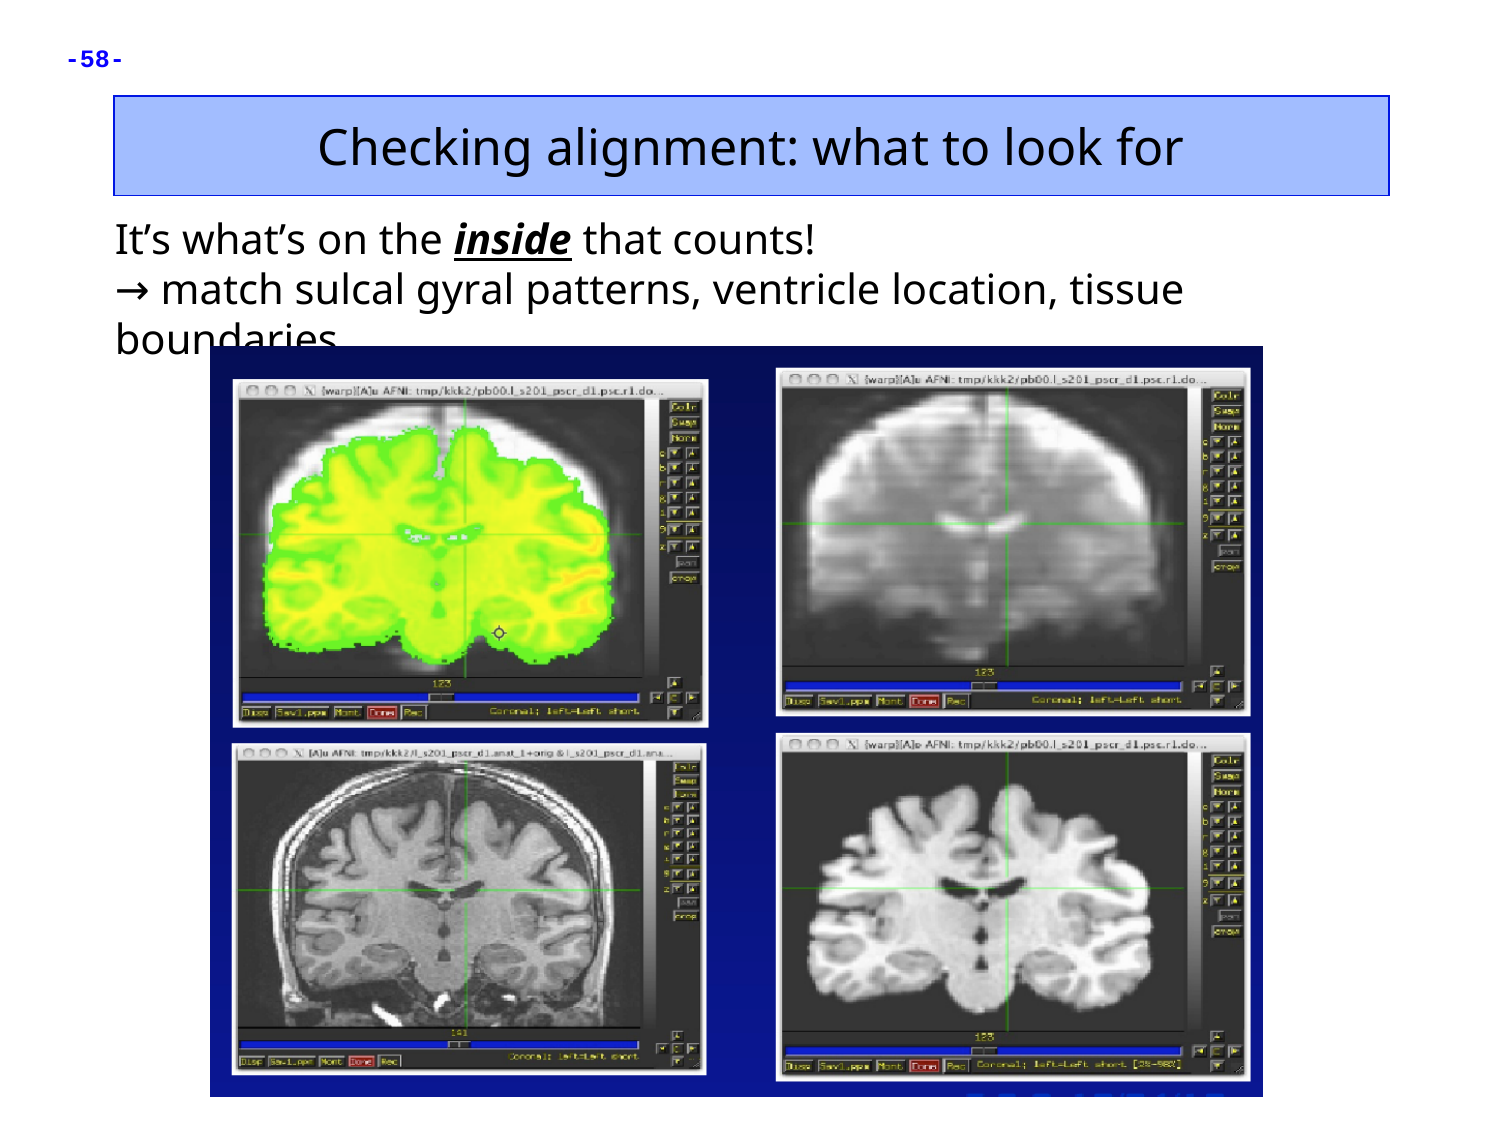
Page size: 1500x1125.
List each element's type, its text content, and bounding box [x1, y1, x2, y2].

text_box Checking alignment: what to look for [114, 95, 1389, 196]
picture [210, 346, 1263, 1097]
text_box It’s what’s on the inside that counts! → match sulcal gyral patterns, ventricle location, tissue boundaries... [100, 205, 1448, 371]
